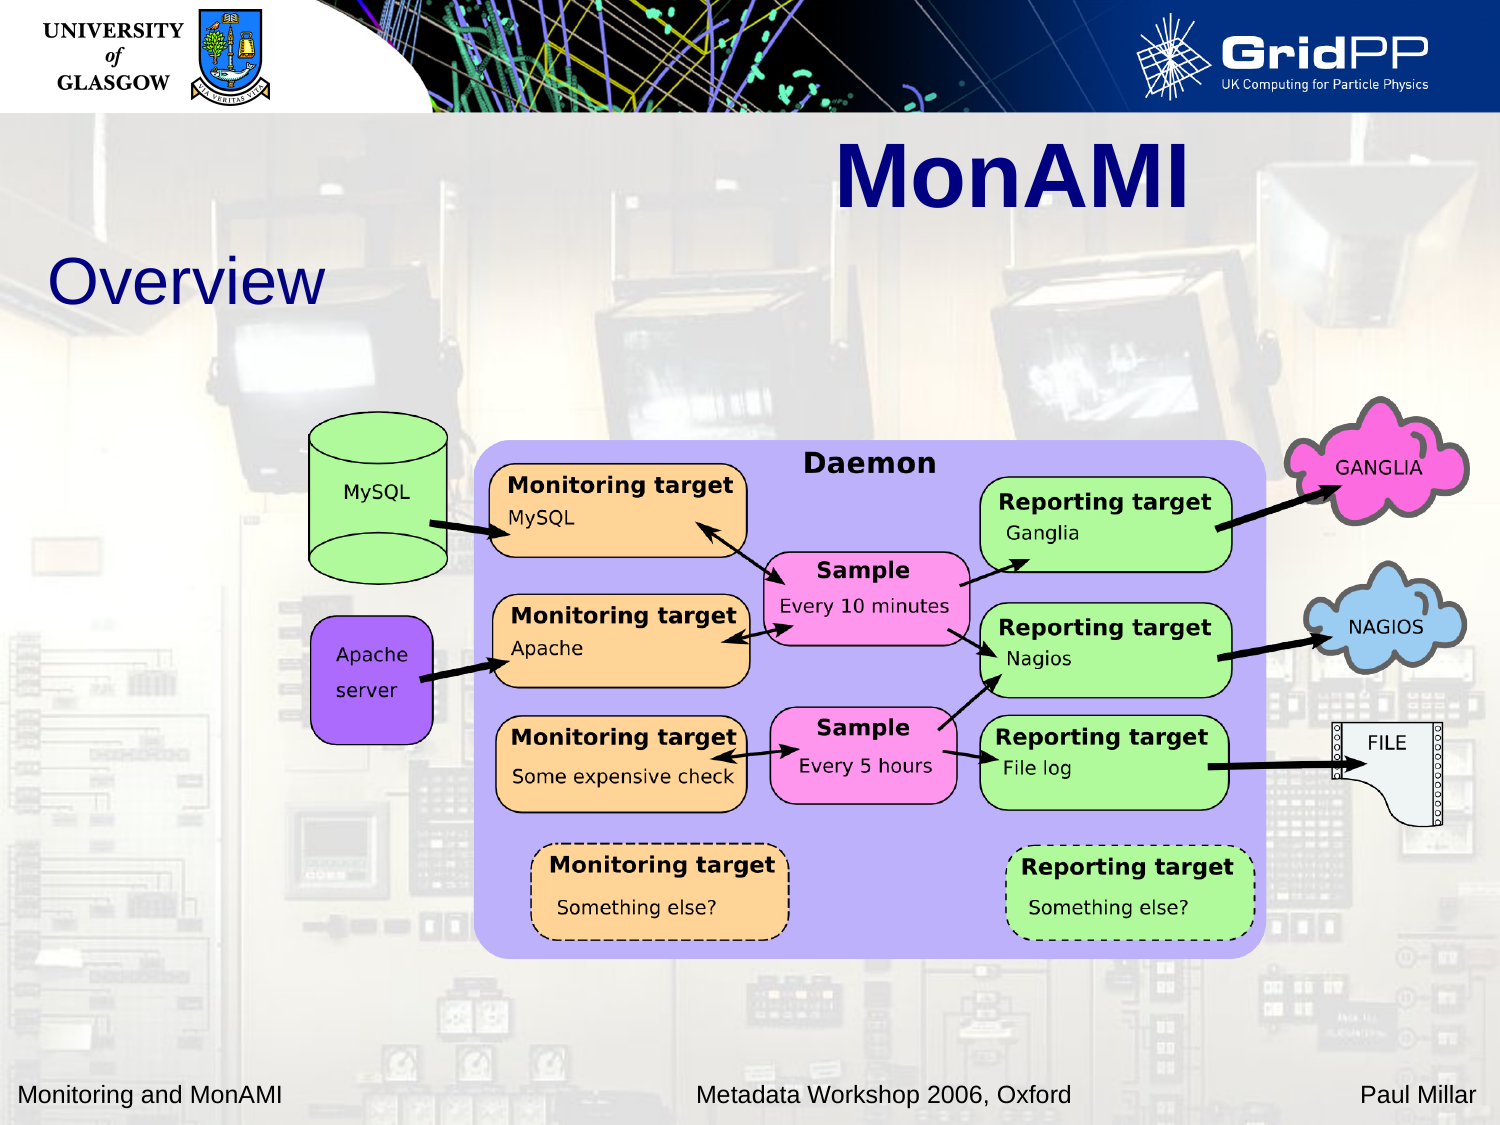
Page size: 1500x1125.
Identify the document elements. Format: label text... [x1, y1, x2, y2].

picture [0, 0, 1500, 1125]
list Overview [47, 247, 352, 335]
title MonAMI [568, 127, 1457, 230]
